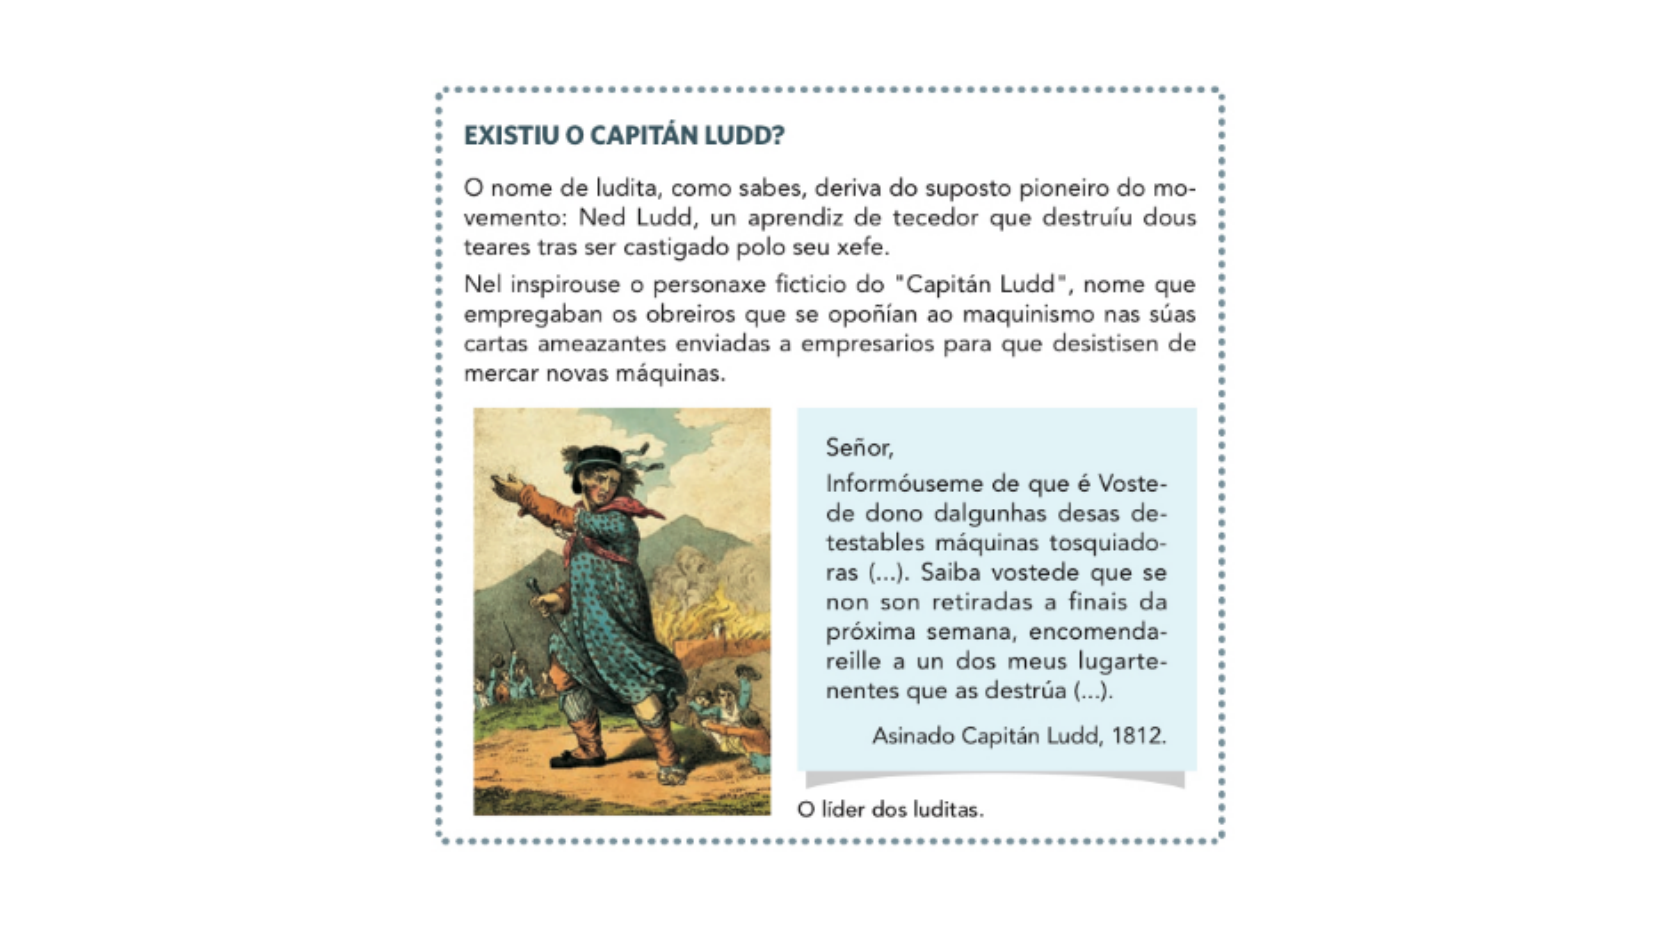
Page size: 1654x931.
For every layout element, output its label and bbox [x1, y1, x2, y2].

picture [413, 70, 1242, 857]
